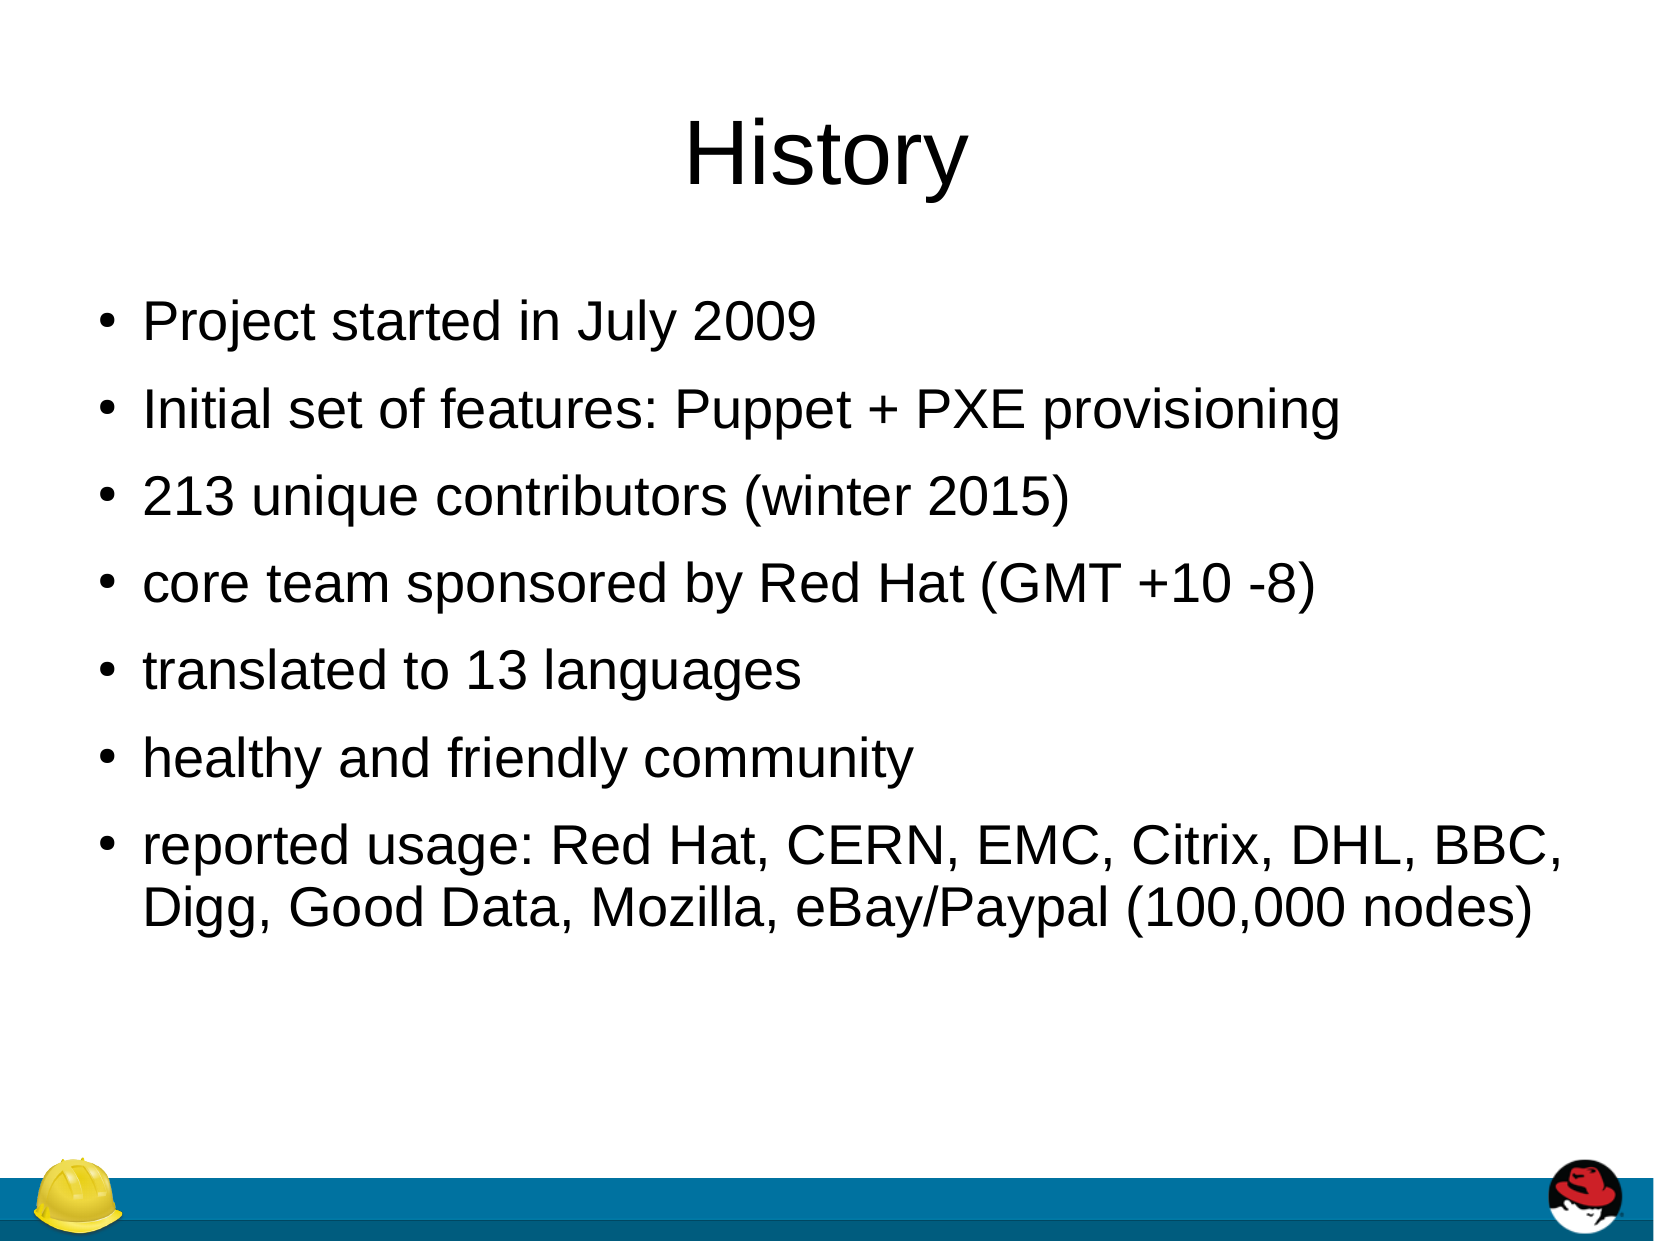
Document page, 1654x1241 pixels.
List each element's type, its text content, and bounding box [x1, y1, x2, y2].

picture [1547, 1157, 1630, 1233]
title History [82, 49, 1571, 257]
picture [23, 1145, 130, 1235]
list Project started in July 2009 Initial set of features: Puppet + PXE provisioning 213 unique contributors (winter 2015) core team sponsored by Red Hat (GMT +10 -8) translated to 13 languages healthy and friendly community reported usage: Red Hat, CERN, EMC, Citrix, DHL, BBC, Digg, Good Data, Mozilla, eBay/Paypal (100,000 nodes) [82, 290, 1571, 1010]
